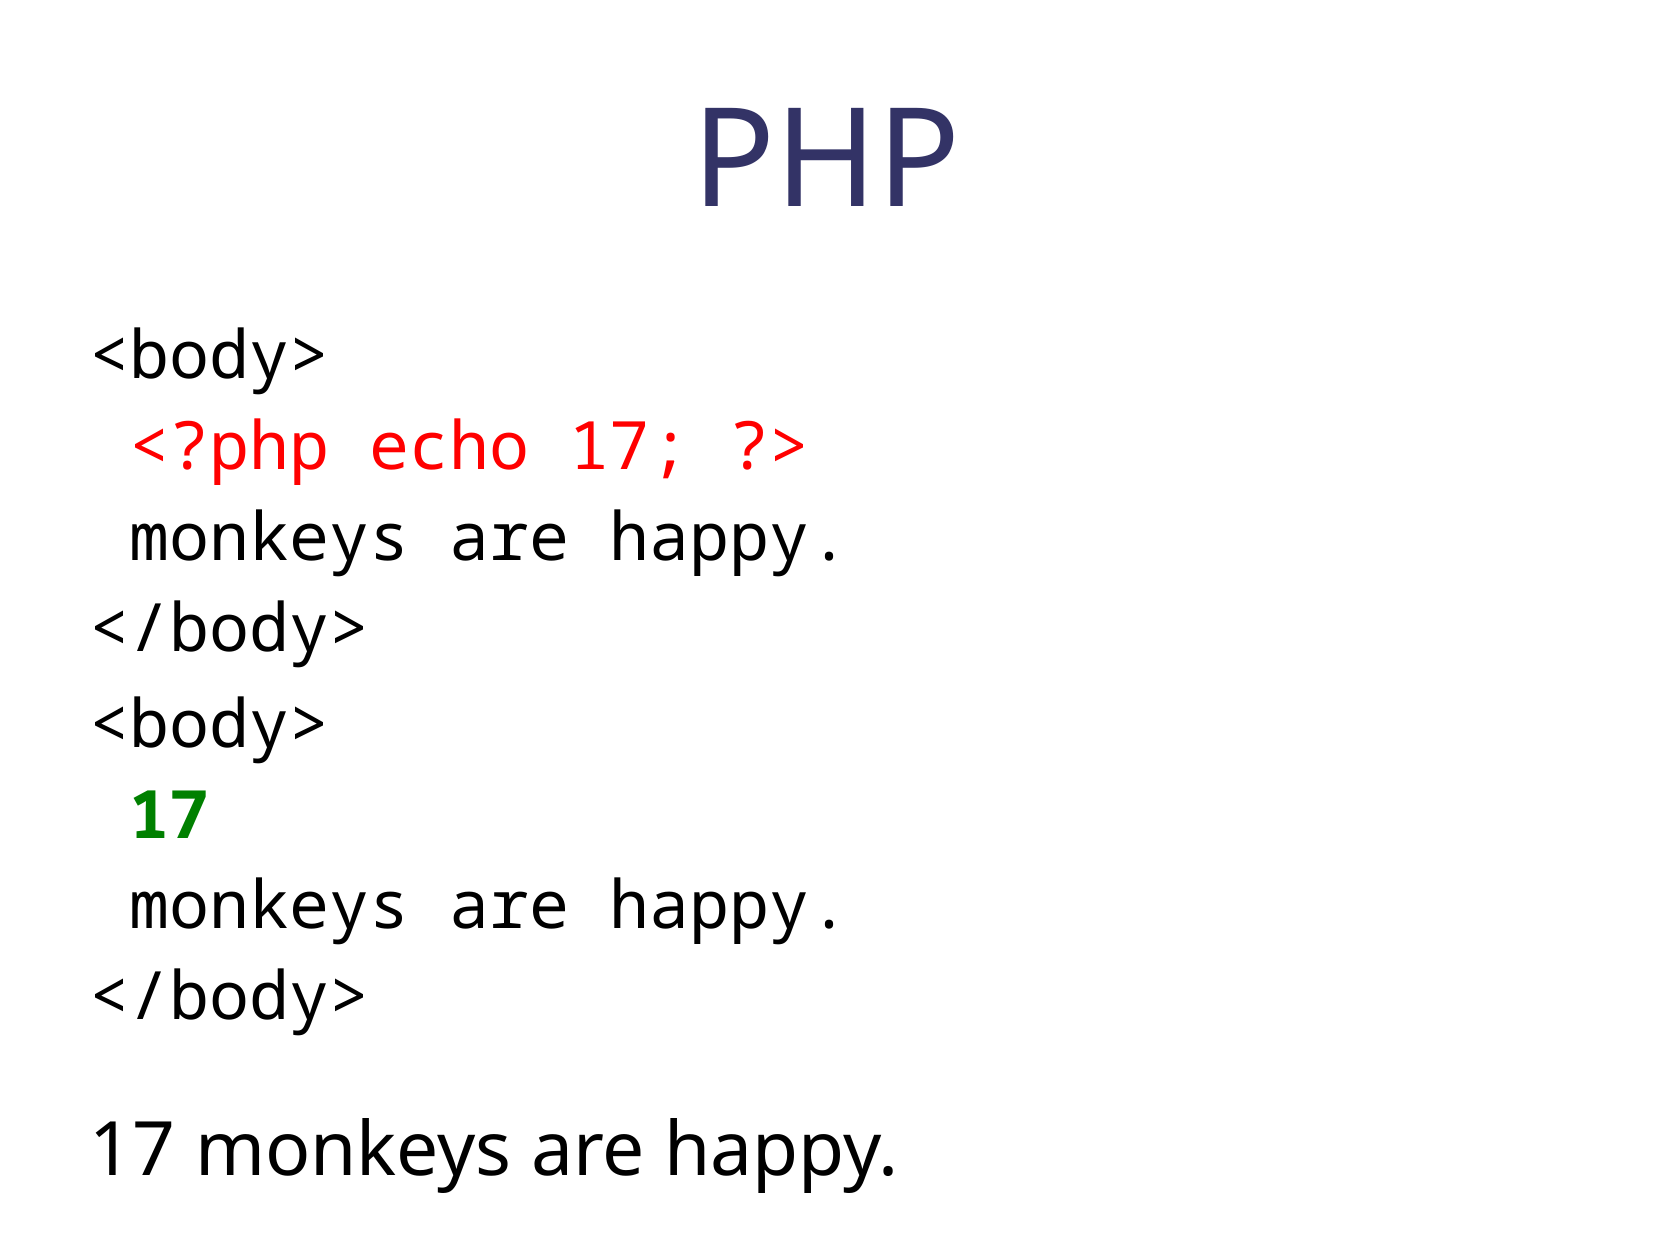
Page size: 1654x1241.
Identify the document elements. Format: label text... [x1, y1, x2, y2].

text_box <body> 17 monkeys are happy. </body> [75, 668, 1145, 1056]
text_box 17 monkeys are happy. [75, 1087, 1313, 1194]
title PHP [82, 56, 1571, 250]
text_box <body> <?php echo 17; ?> monkeys are happy. </body> [75, 300, 1613, 680]
